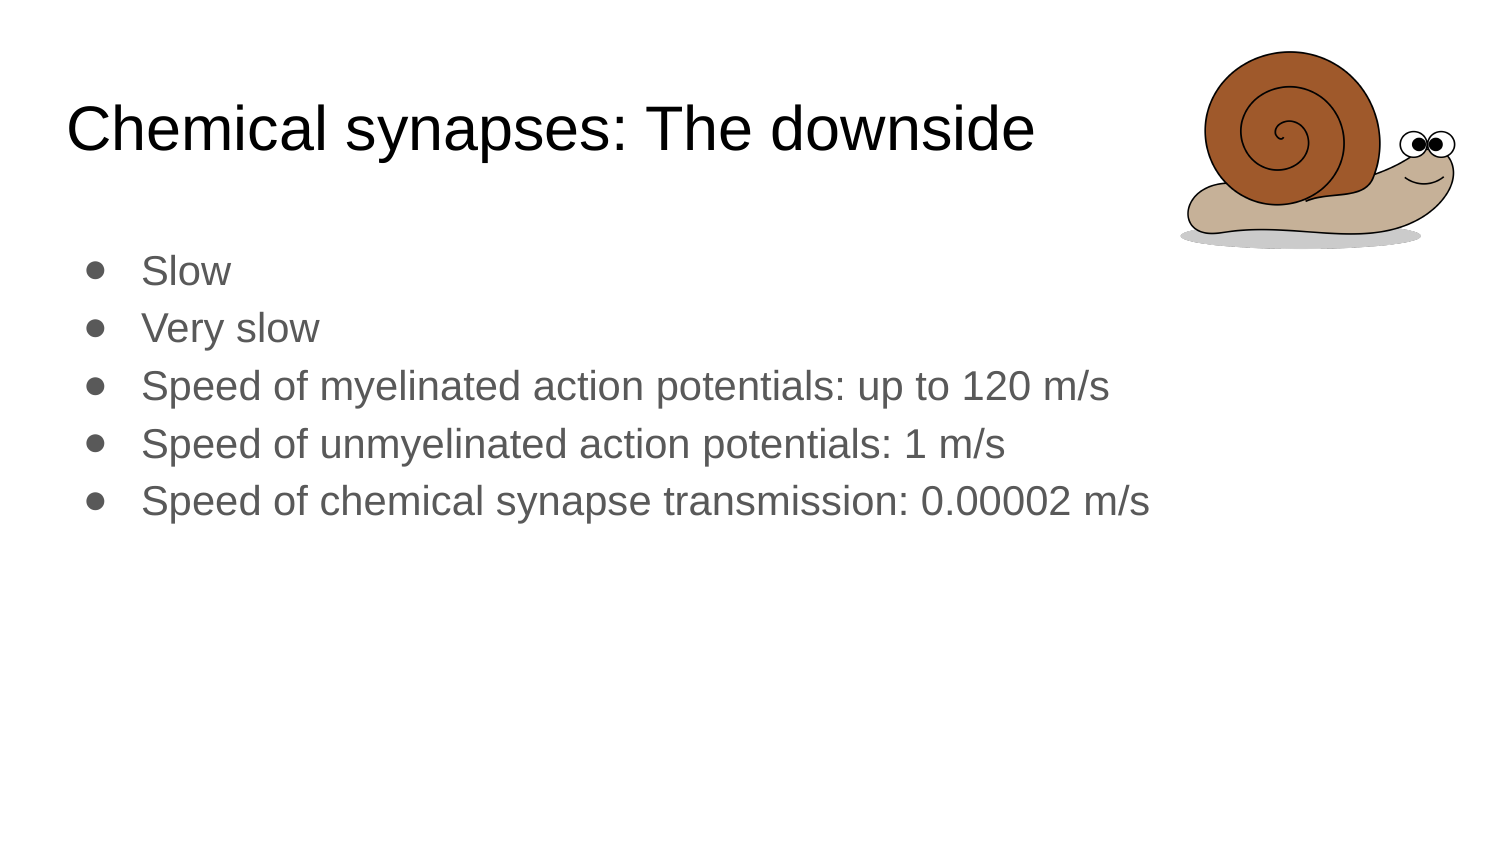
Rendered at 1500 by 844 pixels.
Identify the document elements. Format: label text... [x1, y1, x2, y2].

title Chemical synapses: The downside [51, 72, 1164, 167]
picture [1164, 39, 1472, 261]
list Slow Very slow Speed of myelinated action potentials: up to 120 m/s Speed of unmyelinated action potentials: 1 m/s Speed of chemical synapse transmission: 0.00002 m/s [51, 221, 1449, 782]
